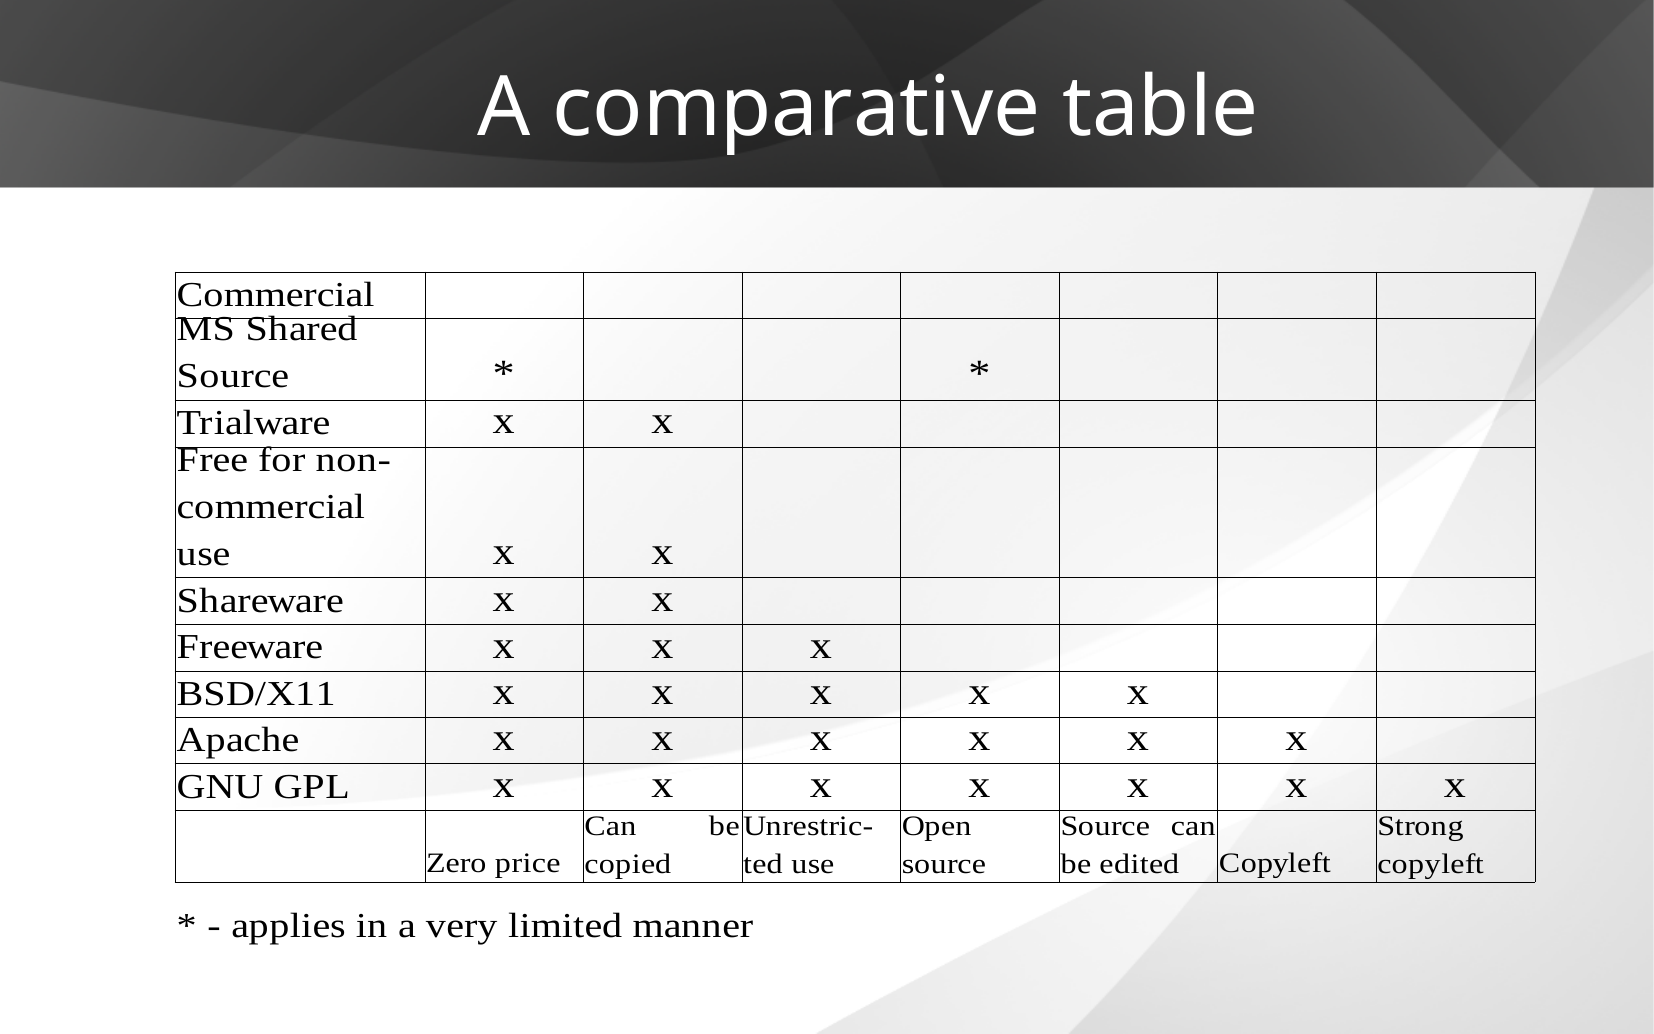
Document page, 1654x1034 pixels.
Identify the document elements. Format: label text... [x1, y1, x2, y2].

picture [0, 0, 1654, 1034]
chart [174, 271, 1654, 1016]
title A comparative table [124, 0, 1613, 208]
